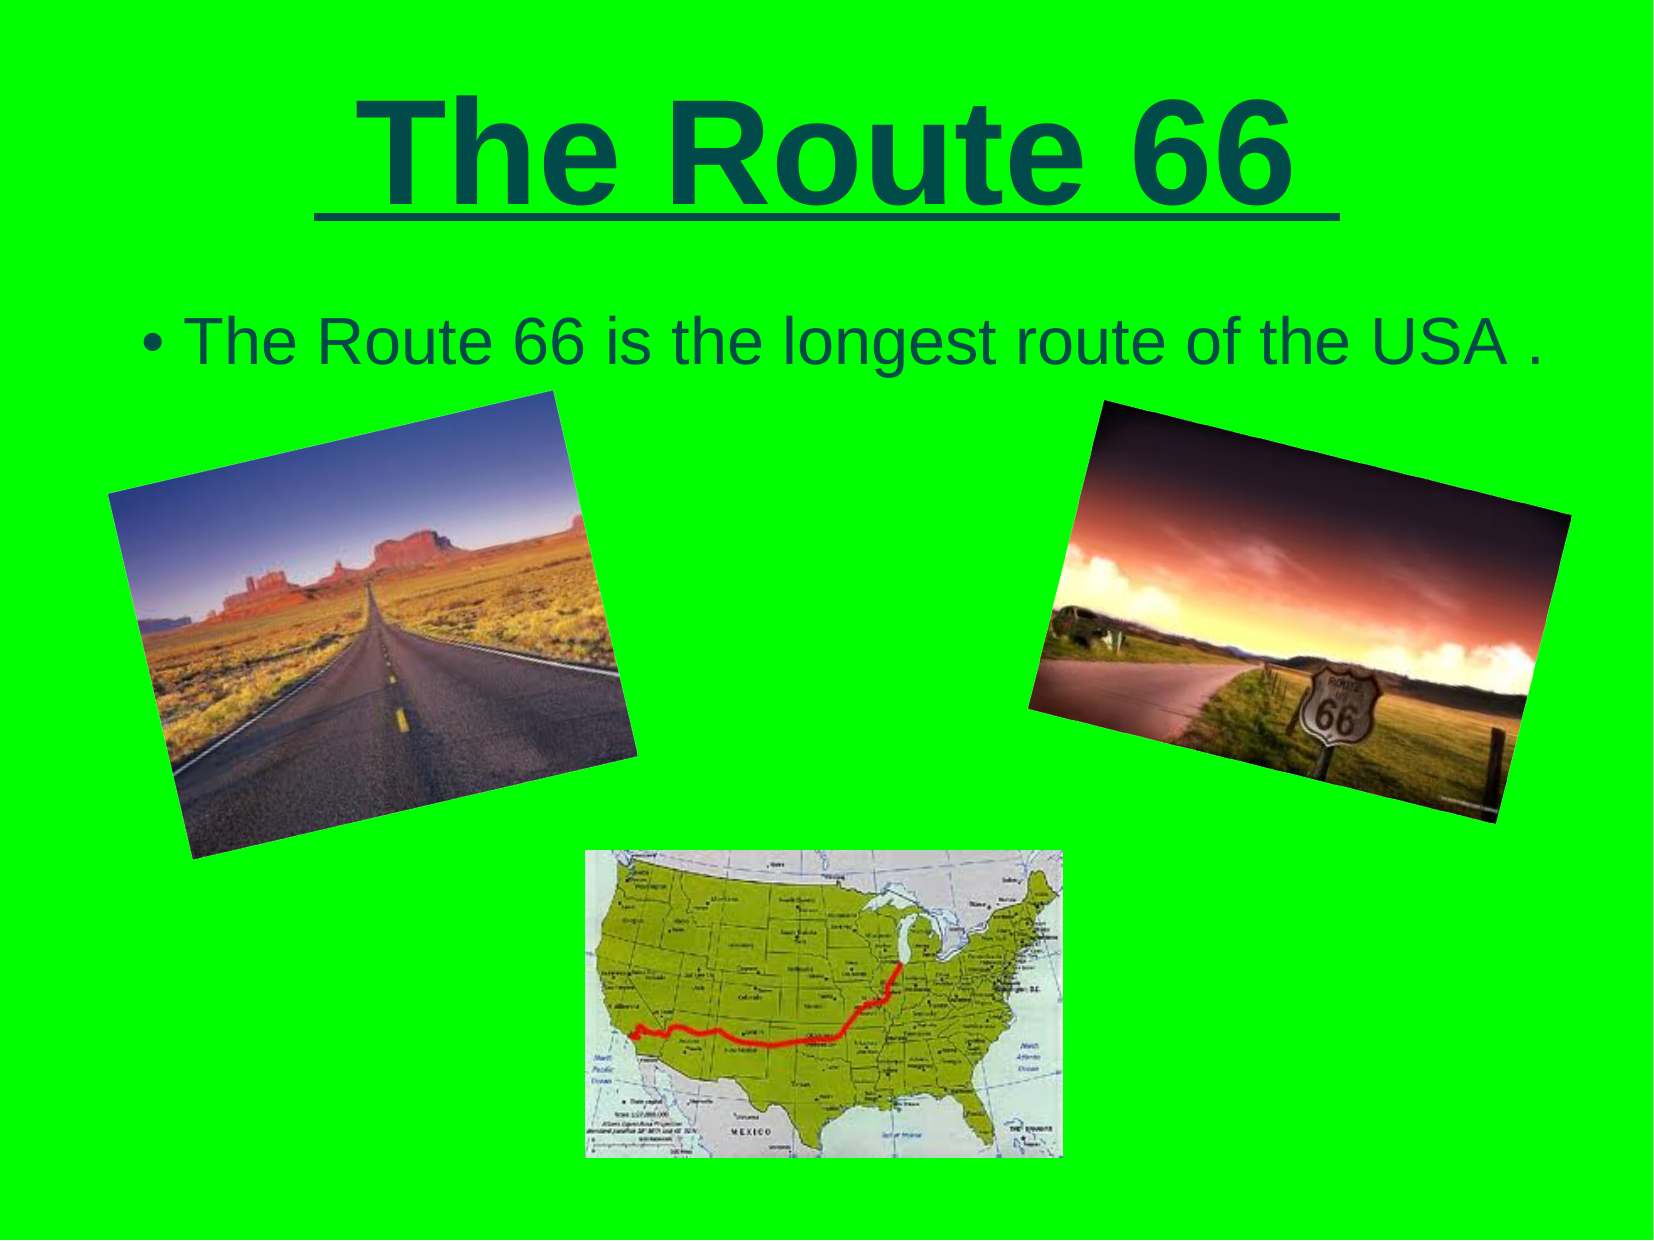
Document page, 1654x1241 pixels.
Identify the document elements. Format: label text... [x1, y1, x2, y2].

title The Route 66 [82, 49, 1571, 257]
list • The Route 66 is the longest route of the USA . [70, 303, 1559, 1123]
picture [585, 850, 1063, 1158]
picture [1027, 399, 1572, 824]
picture [107, 390, 638, 860]
